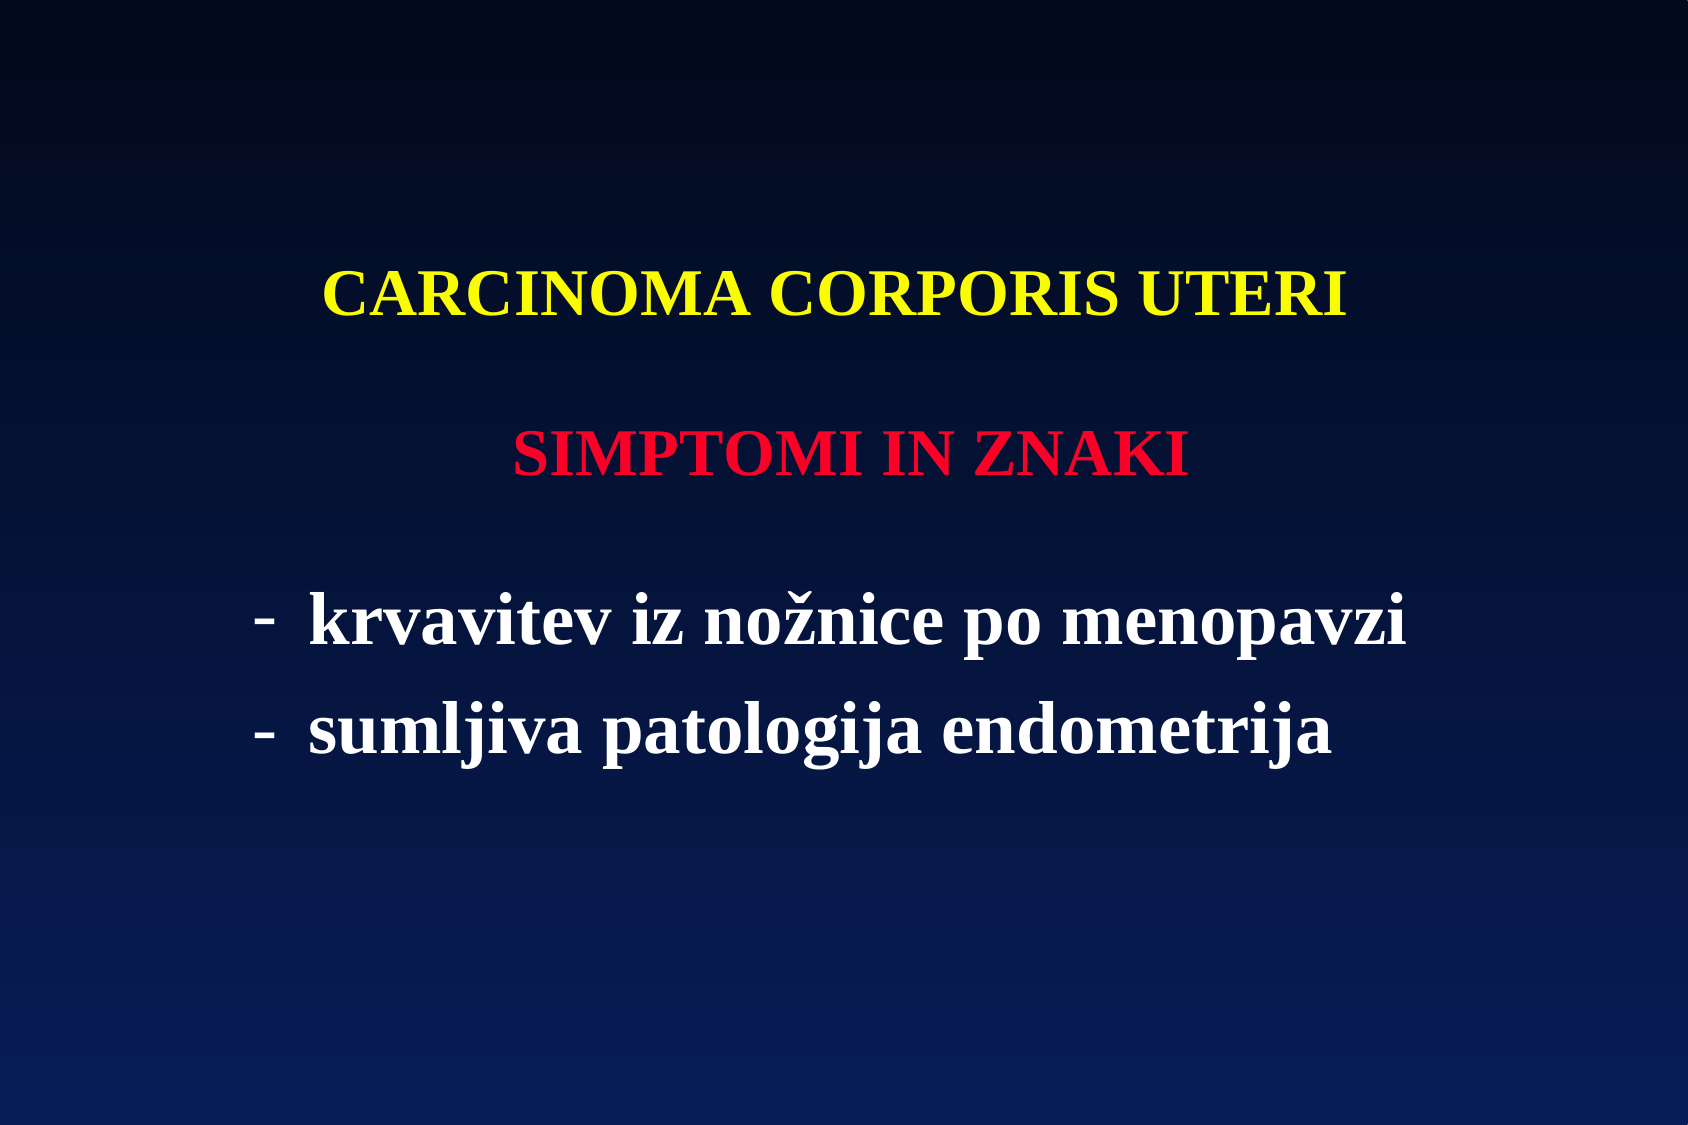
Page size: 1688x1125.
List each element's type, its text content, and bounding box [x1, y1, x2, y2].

list krvavitev iz nožnice po menopavzi - sumljiva patologija endometrija [237, 562, 1501, 913]
title CARCINOMA CORPORIS UTERI SIMPTOMI IN ZNAKI [0, 199, 1688, 538]
